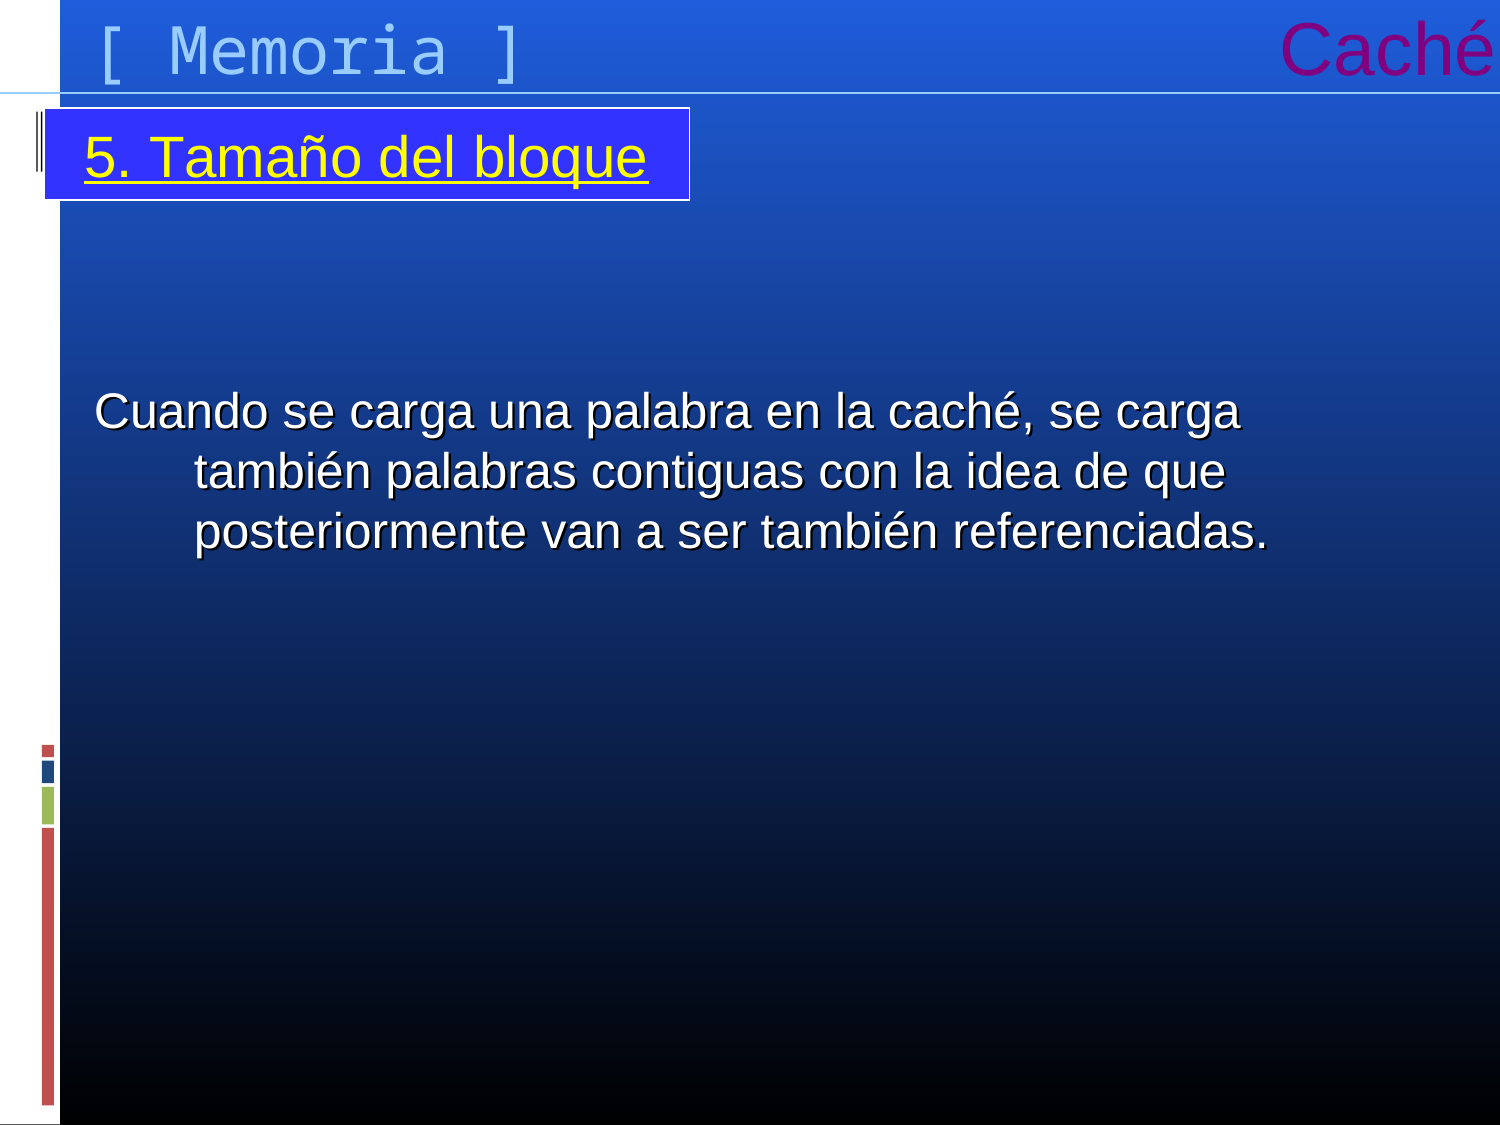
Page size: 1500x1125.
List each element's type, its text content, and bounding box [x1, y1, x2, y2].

text_box 5. Tamaño del bloque [43, 108, 690, 200]
title [ Memoria ] [0, 0, 663, 92]
text_box Cuando se carga una palabra en la caché, se carga también palabras contiguas con la idea de que posteriormente van a ser también referenciadas. [79, 370, 1421, 876]
text_box Caché [388, 0, 1497, 91]
